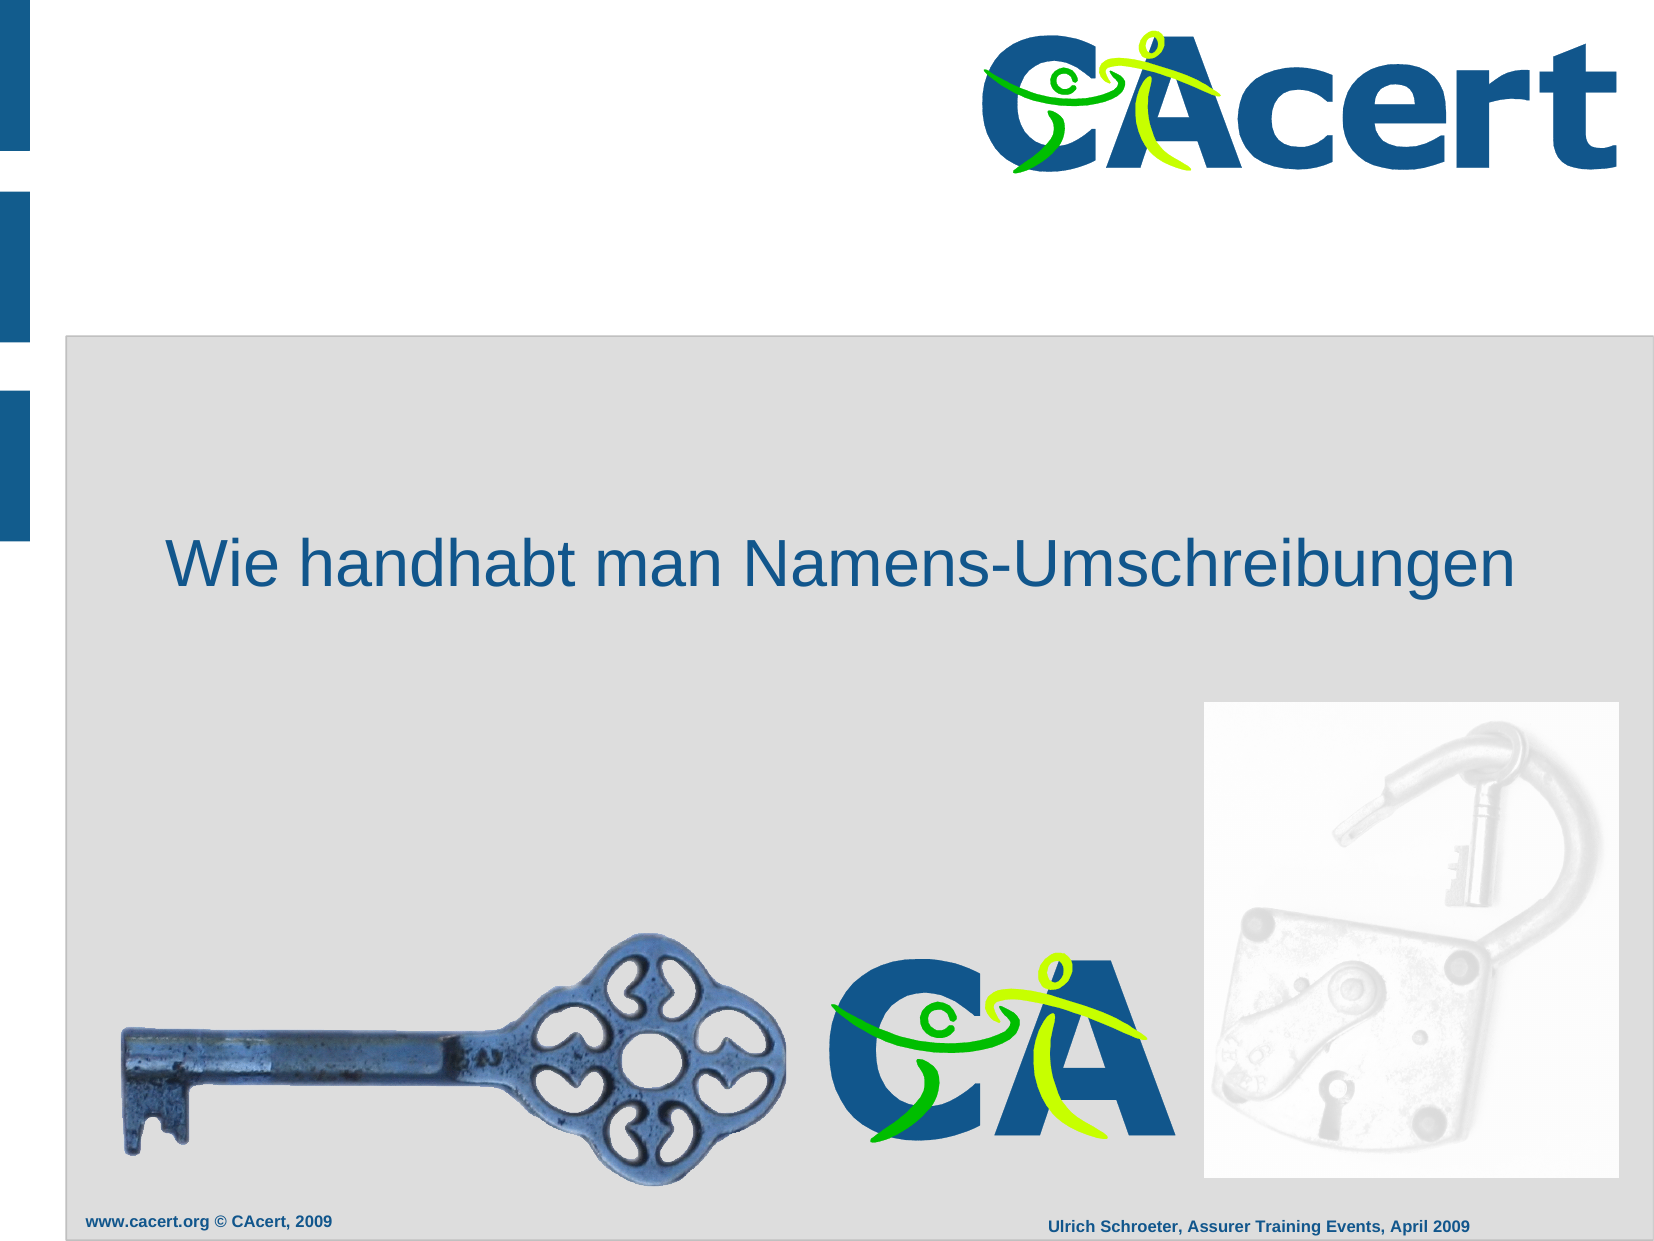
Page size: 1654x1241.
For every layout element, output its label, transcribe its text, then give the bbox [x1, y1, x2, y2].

picture [1204, 702, 1619, 1178]
picture [106, 915, 800, 1203]
title Wie handhabt man Namens-Umschreibungen [135, 442, 1548, 601]
picture [826, 950, 1177, 1145]
